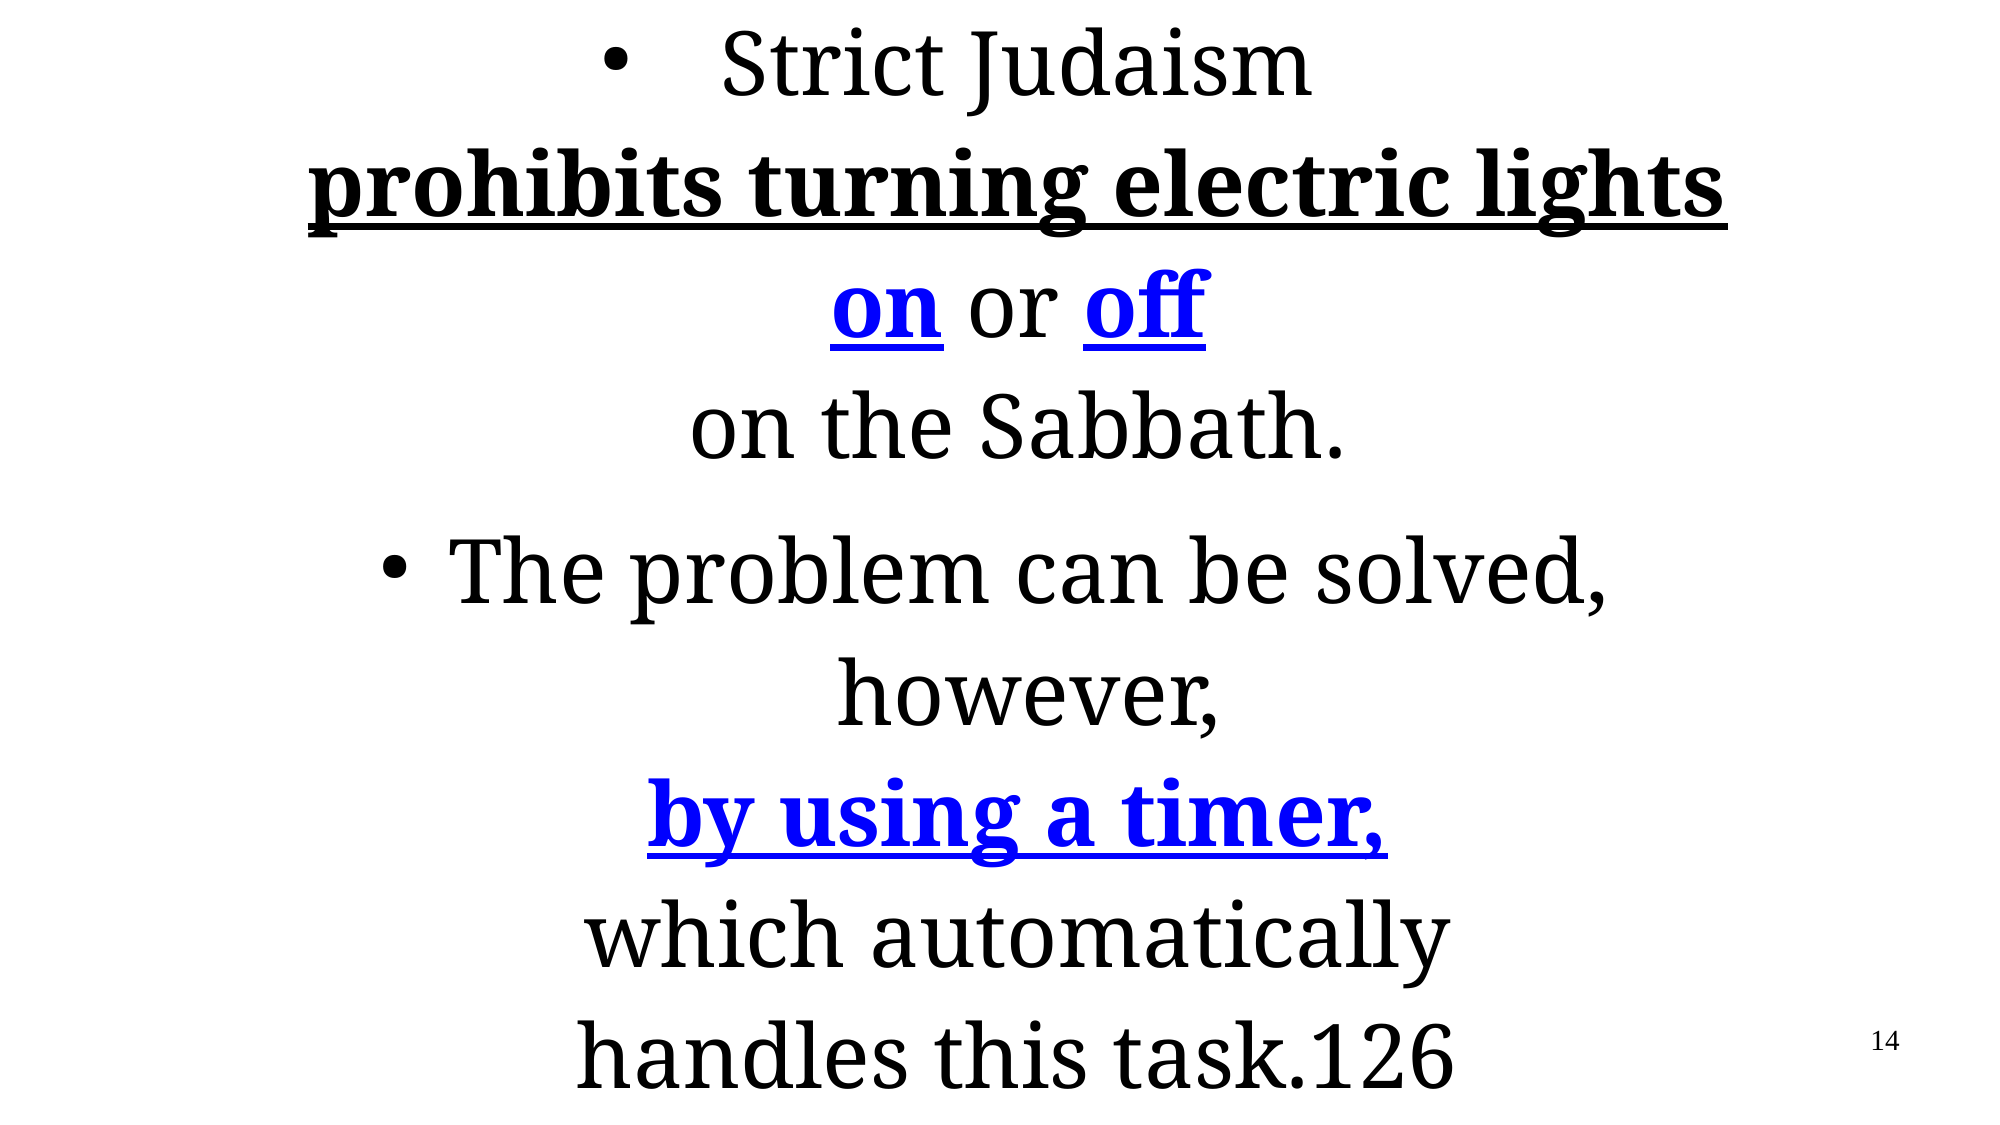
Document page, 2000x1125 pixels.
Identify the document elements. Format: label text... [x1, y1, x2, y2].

list Strict Judaism prohibits turning electric lights on or off on the Sabbath. The problem can be solved, however, by using a timer, which automatically handles this task.126 [0, 0, 1996, 1123]
